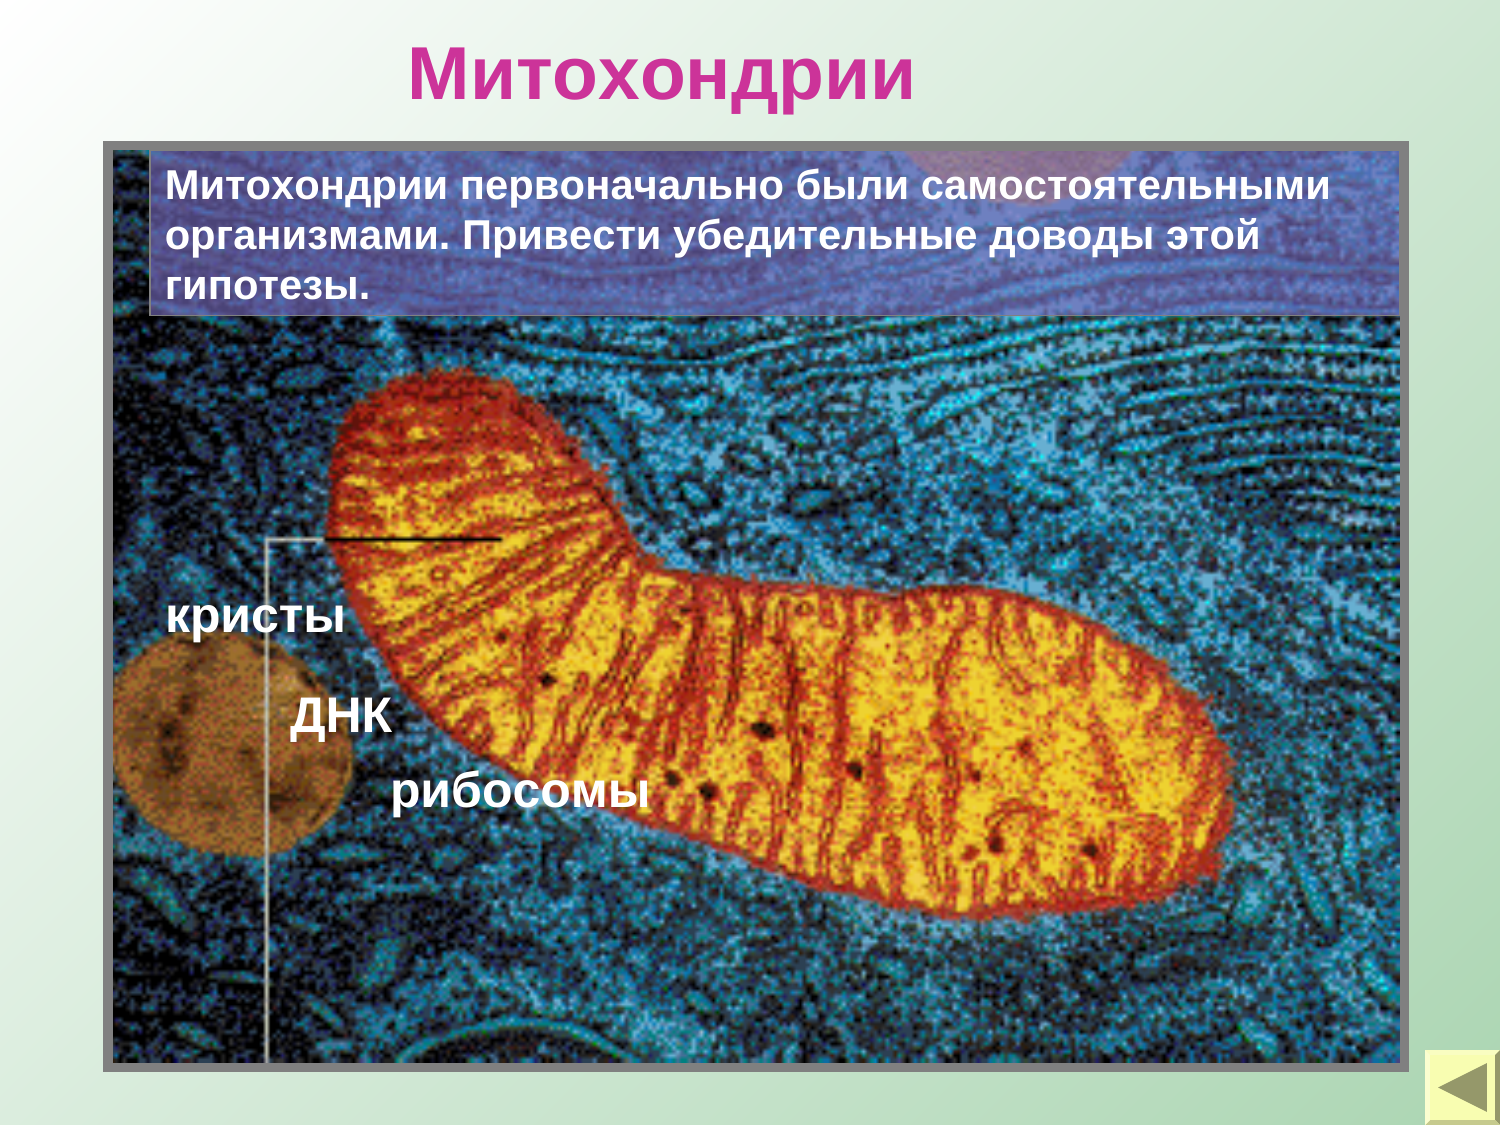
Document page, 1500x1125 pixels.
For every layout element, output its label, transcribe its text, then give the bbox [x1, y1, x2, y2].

text_box Митохондрии [0, 0, 1351, 125]
text_box Митохондрии первоначально были самостоятельными организмами. Привести убедительные доводы этой гипотезы. [149, 149, 1401, 316]
text_box кристы [150, 574, 362, 651]
text_box рибосомы [375, 749, 666, 826]
picture [112, 149, 1401, 1063]
text_box ДНК [275, 674, 408, 751]
text_box [1427, 1050, 1500, 1125]
